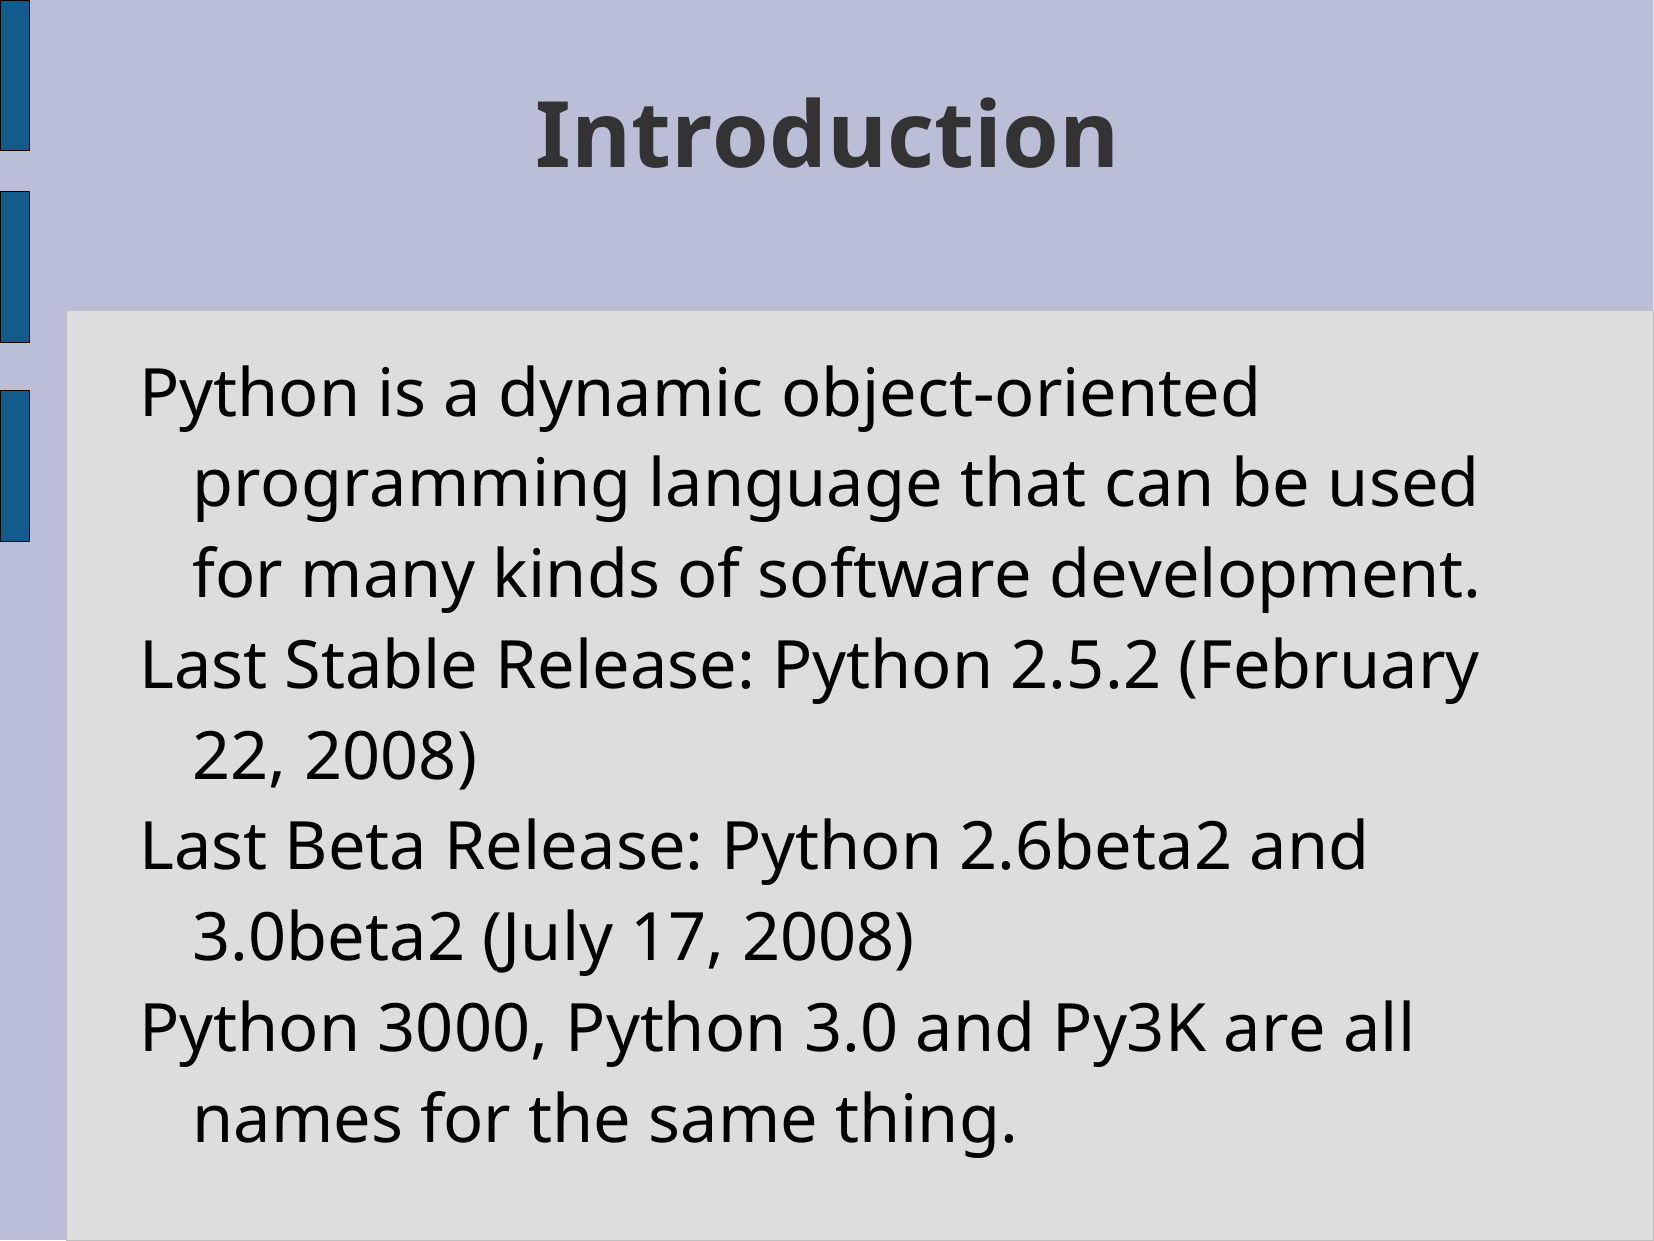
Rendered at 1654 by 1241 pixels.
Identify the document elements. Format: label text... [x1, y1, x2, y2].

title Introduction [121, 84, 1534, 305]
list Python is a dynamic object-oriented programming language that can be used for many kinds of software development. Last Stable Release: Python 2.5.2 (February 22, 2008) Last Beta Release: Python 2.6beta2 and 3.0beta2 (July 17, 2008) Python 3000, Python 3.0 and Py3K are all names for the same thing. [121, 344, 1534, 1112]
